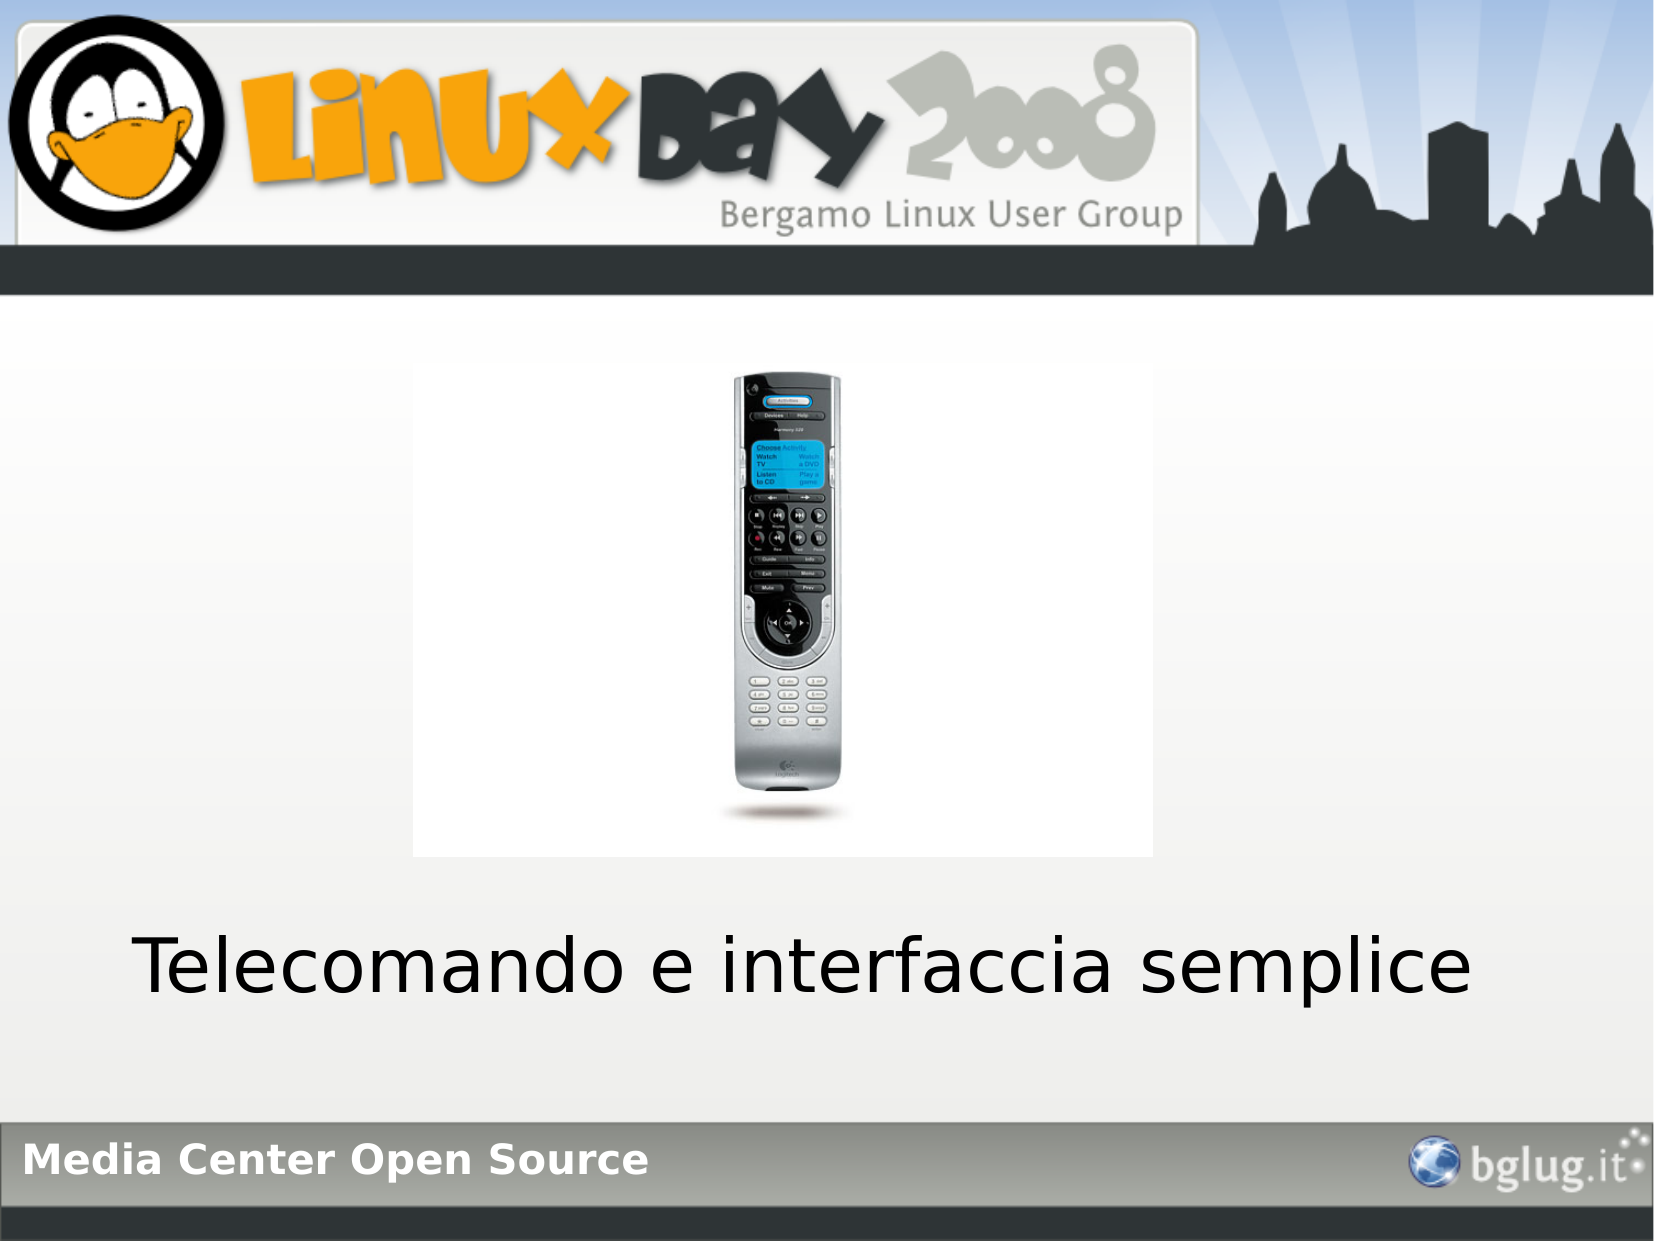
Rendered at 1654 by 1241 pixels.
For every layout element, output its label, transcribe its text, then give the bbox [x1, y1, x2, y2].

text_box Telecomando e interfaccia semplice [118, 915, 1491, 1018]
text_box Media Center Open Source [6, 1128, 665, 1241]
picture [0, 0, 1654, 1241]
